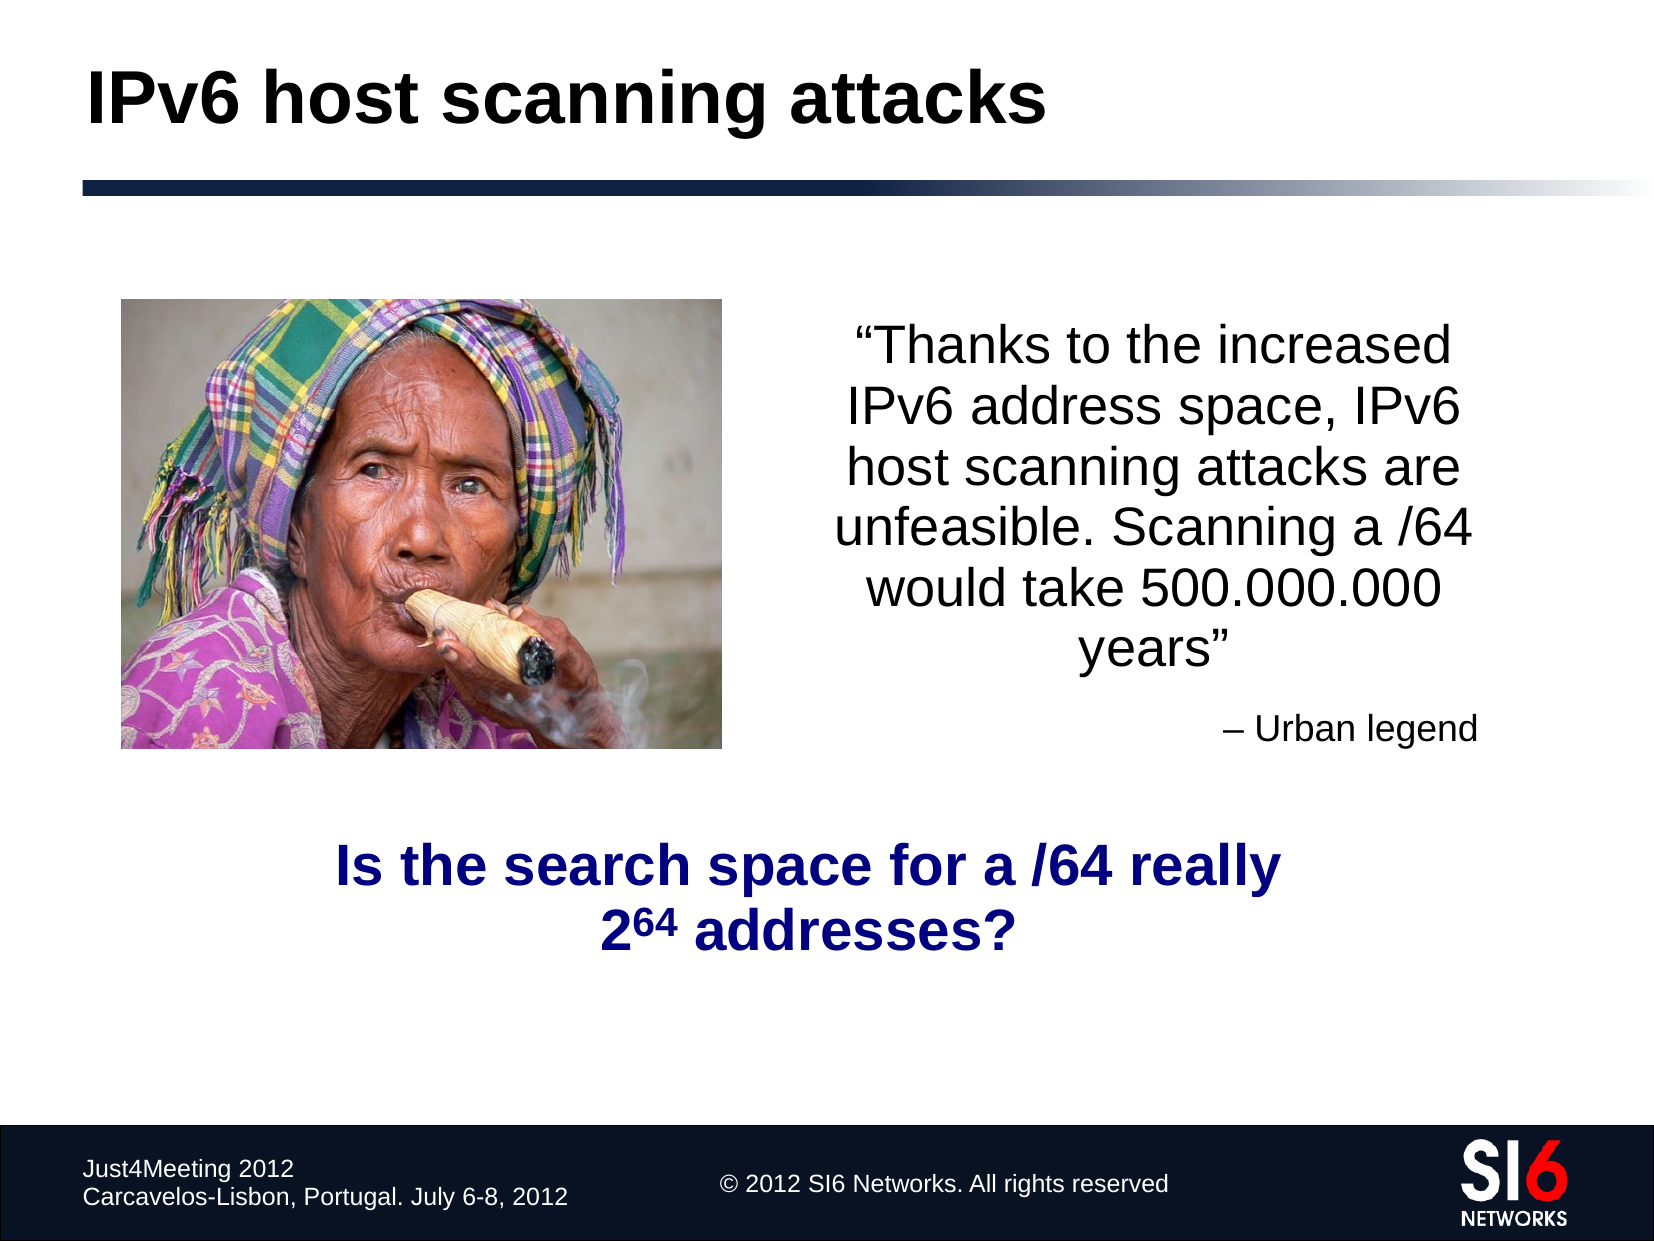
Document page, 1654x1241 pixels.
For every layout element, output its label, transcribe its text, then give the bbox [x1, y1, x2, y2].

text_box Is the search space for a /64 really 264 addresses? [285, 825, 1381, 972]
title IPv6 host scanning attacks [86, 30, 1576, 166]
list “Thanks to the increased IPv6 address space, IPv6 host scanning attacks are unfeasible. Scanning a /64 would take 500.000.000 years” – Urban legend [738, 315, 1500, 752]
picture [121, 299, 722, 749]
picture [1461, 1139, 1567, 1226]
